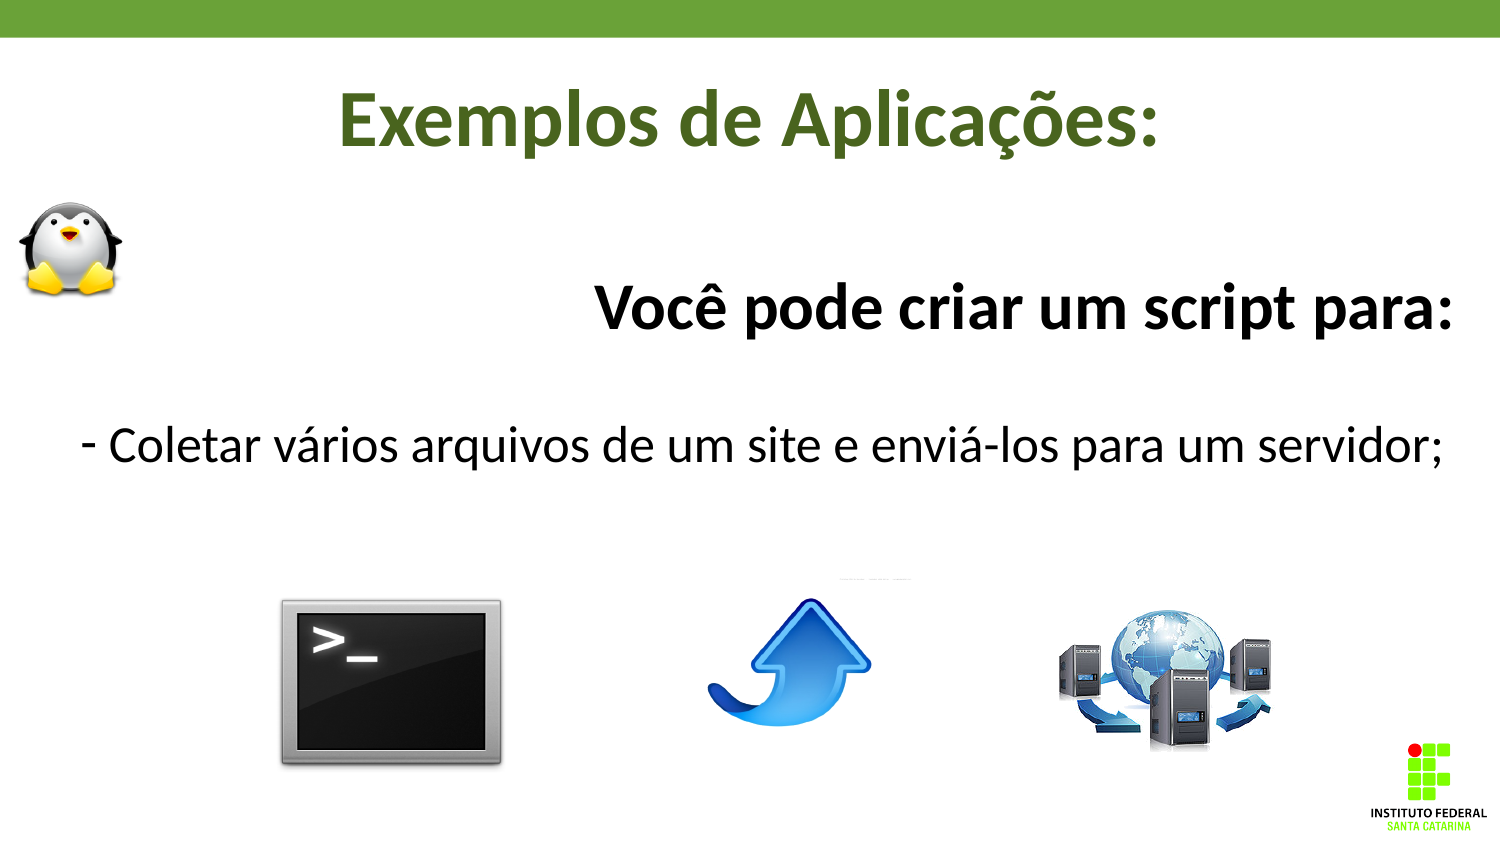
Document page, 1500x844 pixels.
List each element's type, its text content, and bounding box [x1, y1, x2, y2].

title Exemplos de Aplicações: [75, 43, 1425, 185]
picture [271, 578, 511, 785]
list Você pode criar um script para: Coletar vários arquivos de um site e enviá-los para um servidor; [64, 207, 1471, 765]
picture [673, 578, 912, 745]
picture [1358, 730, 1500, 844]
picture [1051, 578, 1282, 777]
picture [17, 198, 124, 304]
